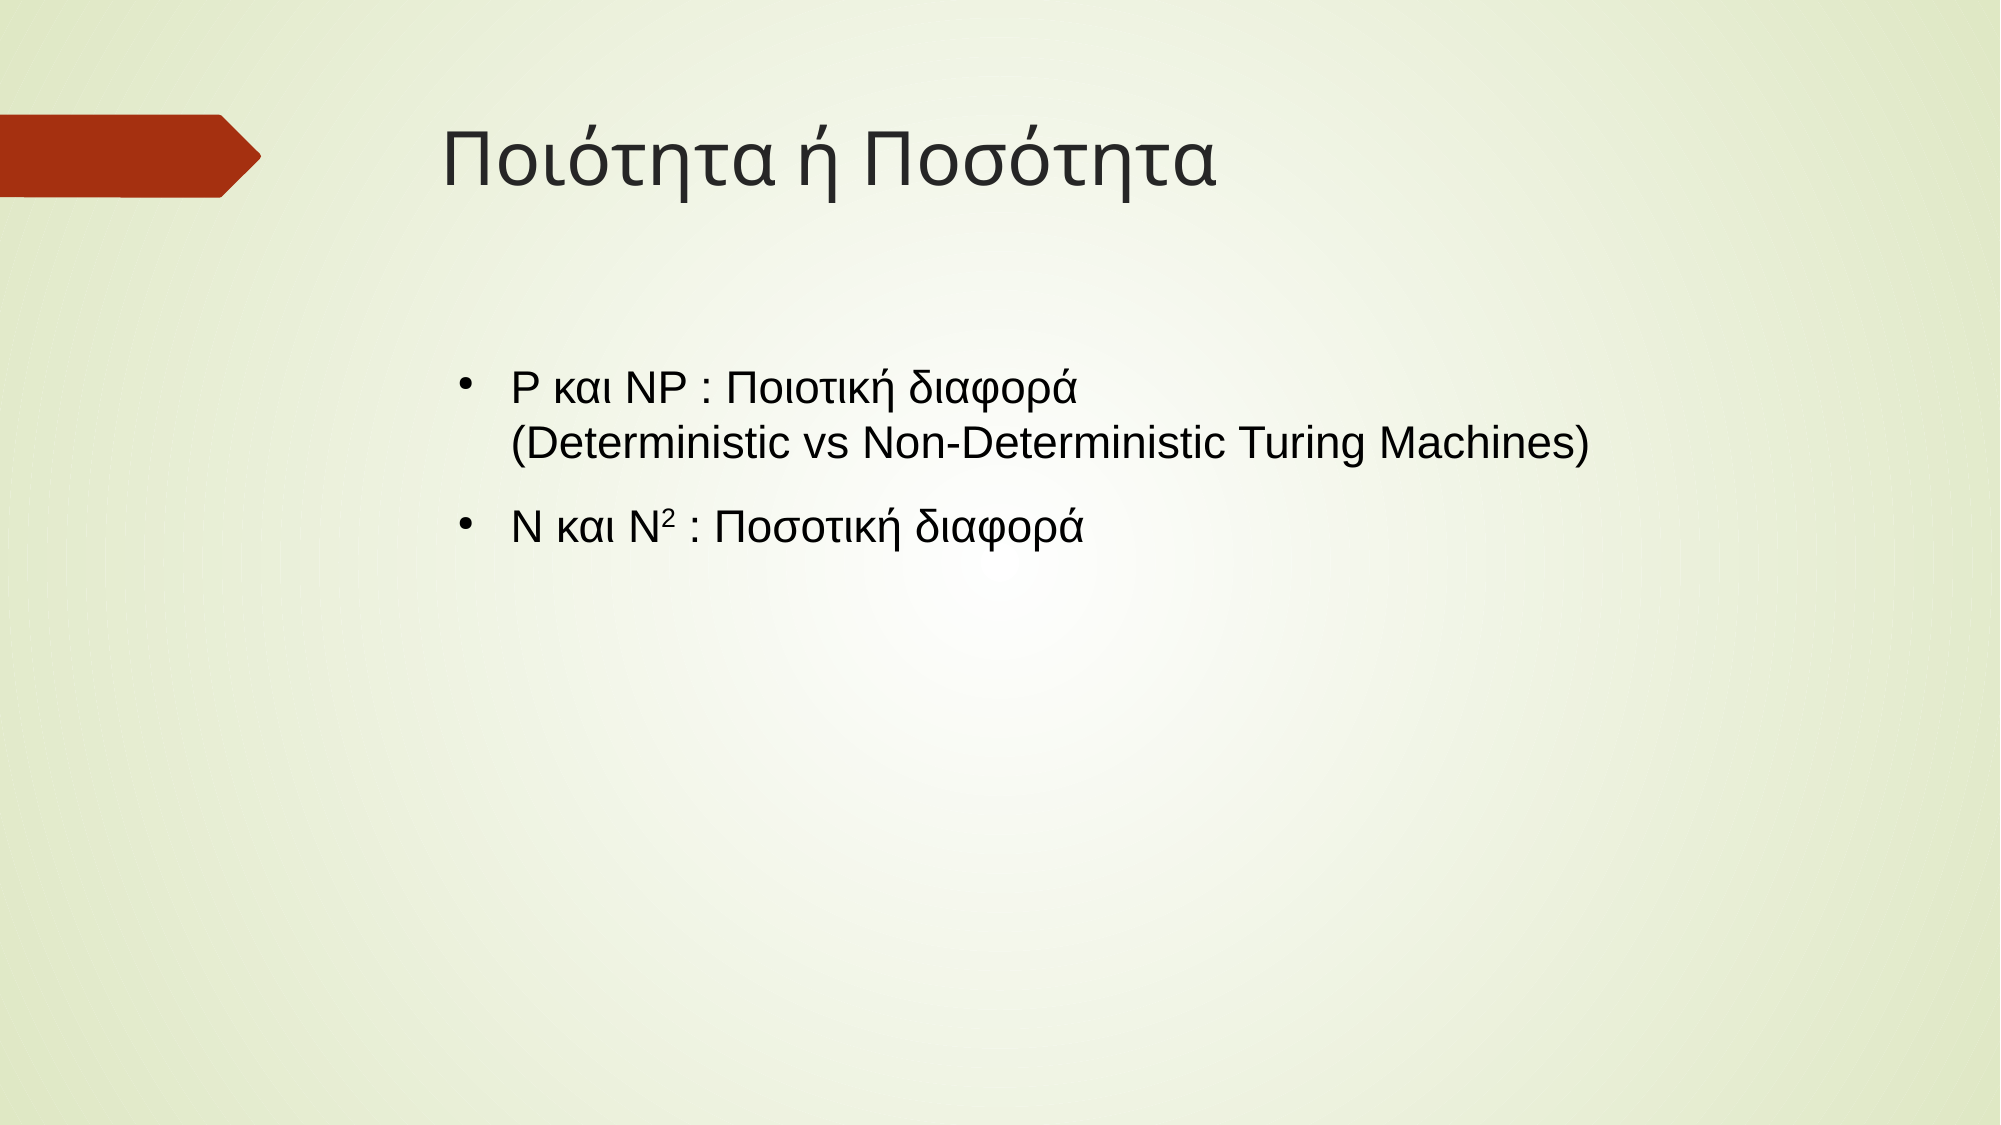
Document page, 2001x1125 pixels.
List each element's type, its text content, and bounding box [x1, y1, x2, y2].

title Ποιότητα ή Ποσότητα [425, 102, 1888, 313]
list P και NP : Ποιοτική διαφορά (Deterministic vs Non-Deterministic Turing Machines) N και N2 : Ποσοτική διαφορά [424, 350, 1689, 970]
